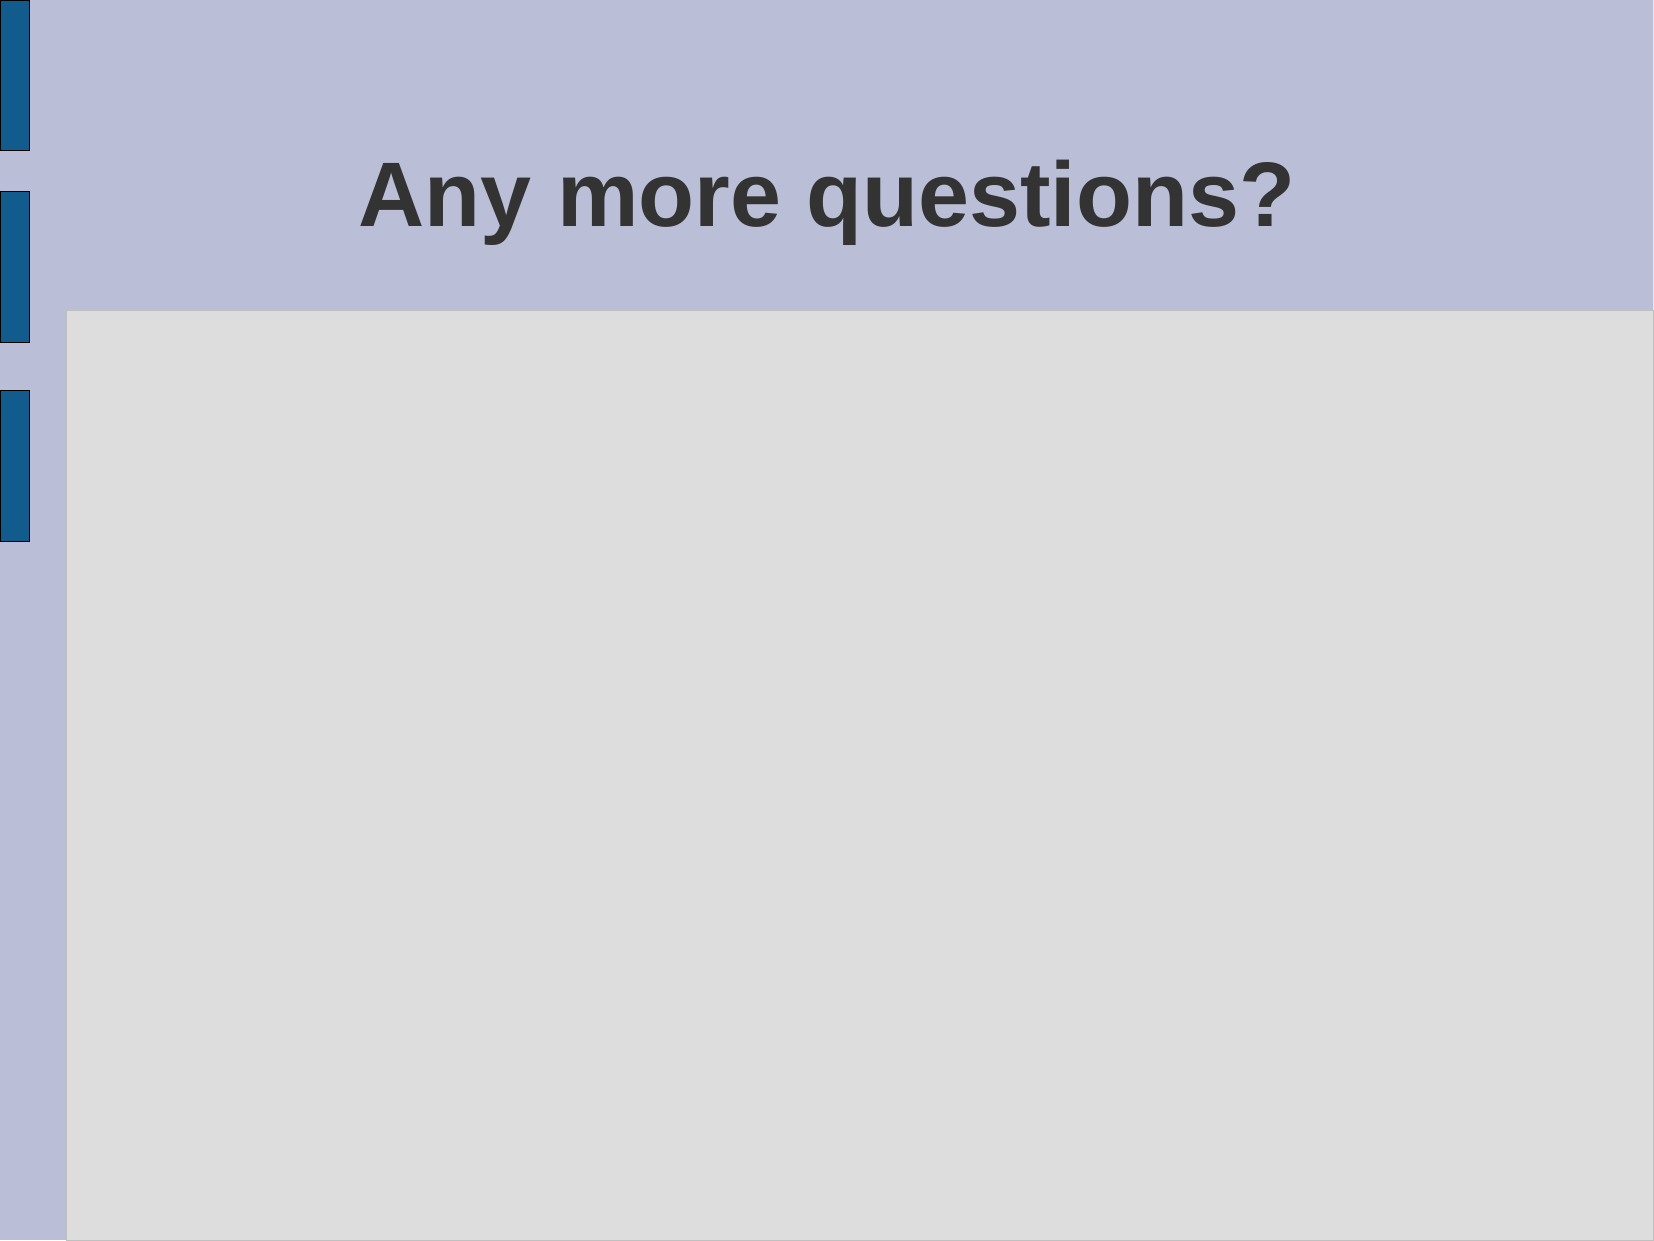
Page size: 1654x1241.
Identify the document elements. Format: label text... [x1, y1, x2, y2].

title Any more questions? [121, 91, 1534, 299]
